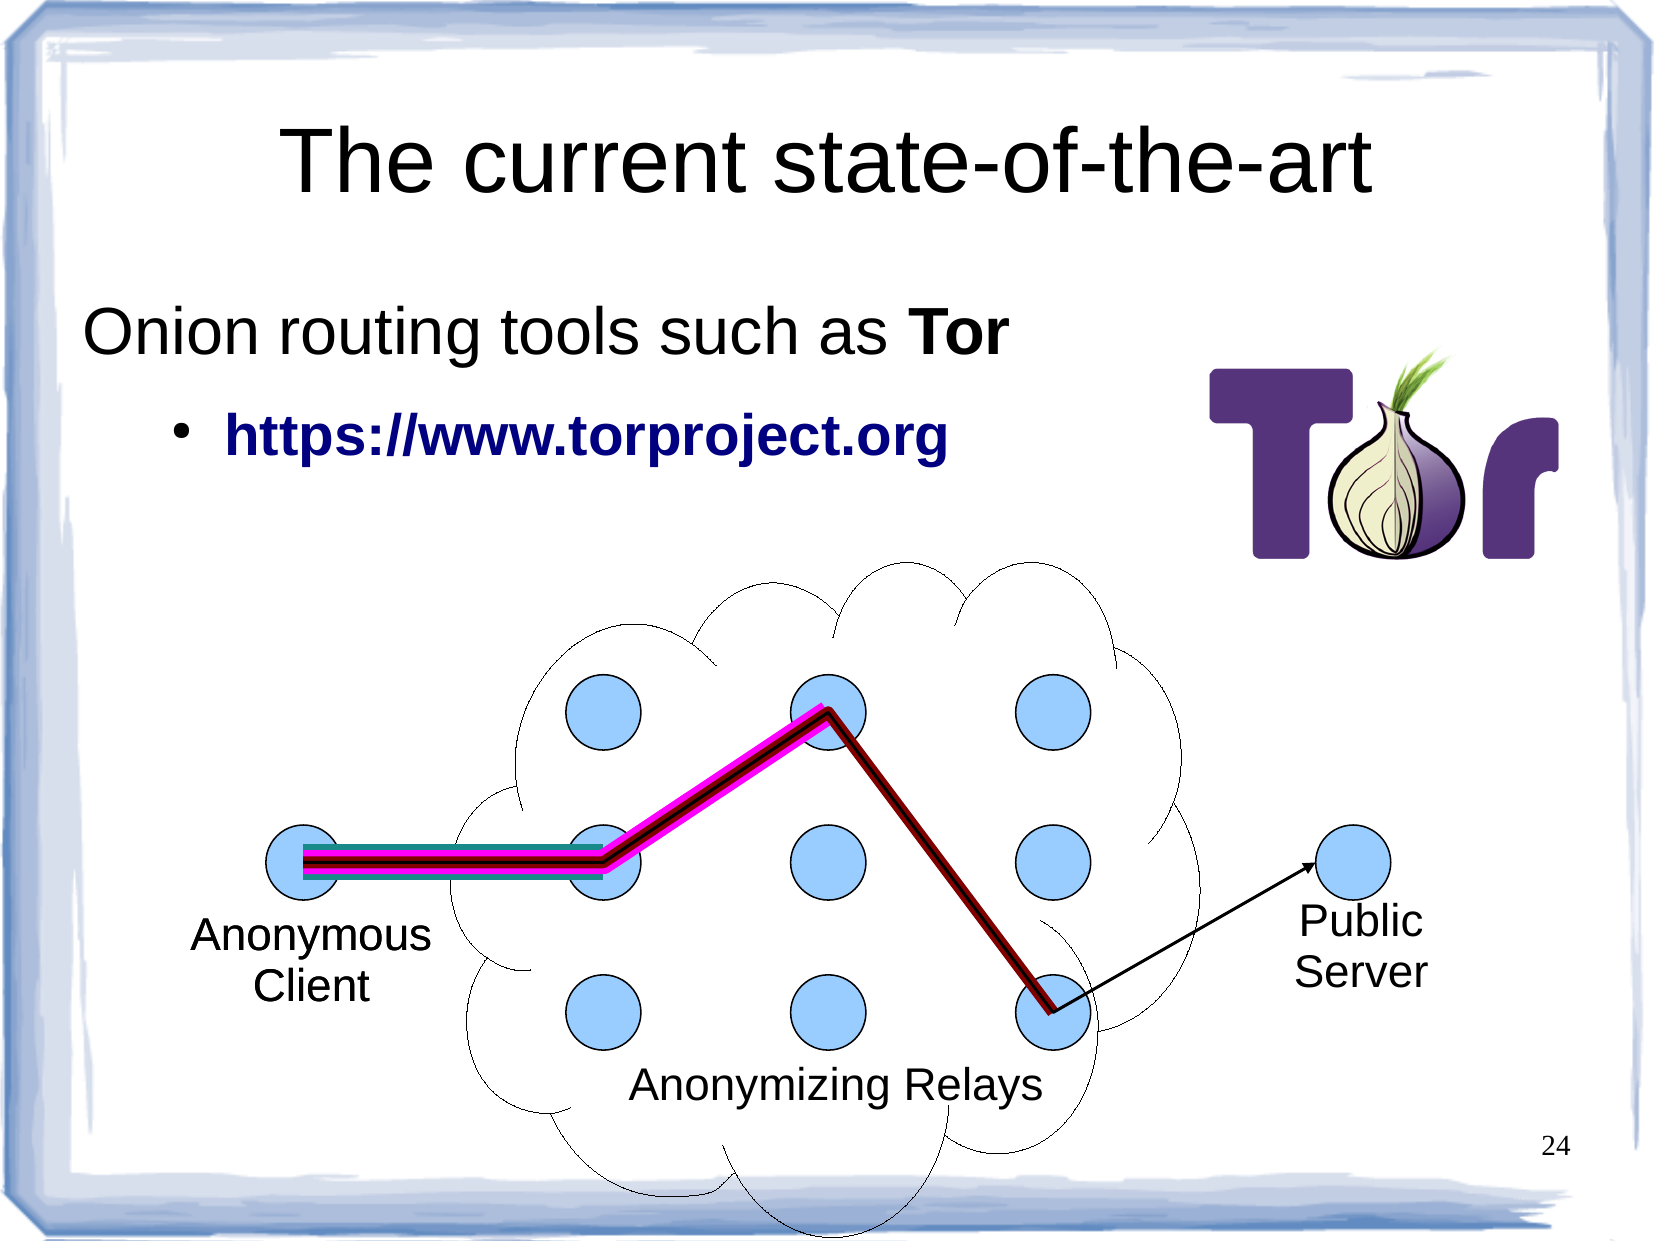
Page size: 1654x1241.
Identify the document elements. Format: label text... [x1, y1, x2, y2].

text_box [570, 853, 641, 901]
text_box [570, 825, 626, 847]
text_box [790, 974, 866, 1050]
text_box Public Server [1203, 886, 1504, 1013]
text_box [1315, 825, 1391, 886]
title The current state-of-the-art [82, 56, 1572, 213]
text_box [1015, 825, 1091, 901]
text_box [806, 727, 845, 751]
text_box [790, 674, 866, 738]
text_box [565, 674, 641, 751]
text_box Anonymous Client [153, 899, 454, 1027]
text_box [265, 825, 337, 899]
text_box [1015, 674, 1091, 751]
text_box [790, 825, 866, 901]
text_box Anonymizing Relays [490, 1050, 1166, 1121]
text_box [1036, 974, 1085, 1007]
text_box [1015, 987, 1091, 1050]
picture [0, 0, 1654, 1241]
list Onion routing tools such as Tor https://www.torproject.org [82, 213, 1572, 689]
text_box [565, 974, 641, 1050]
